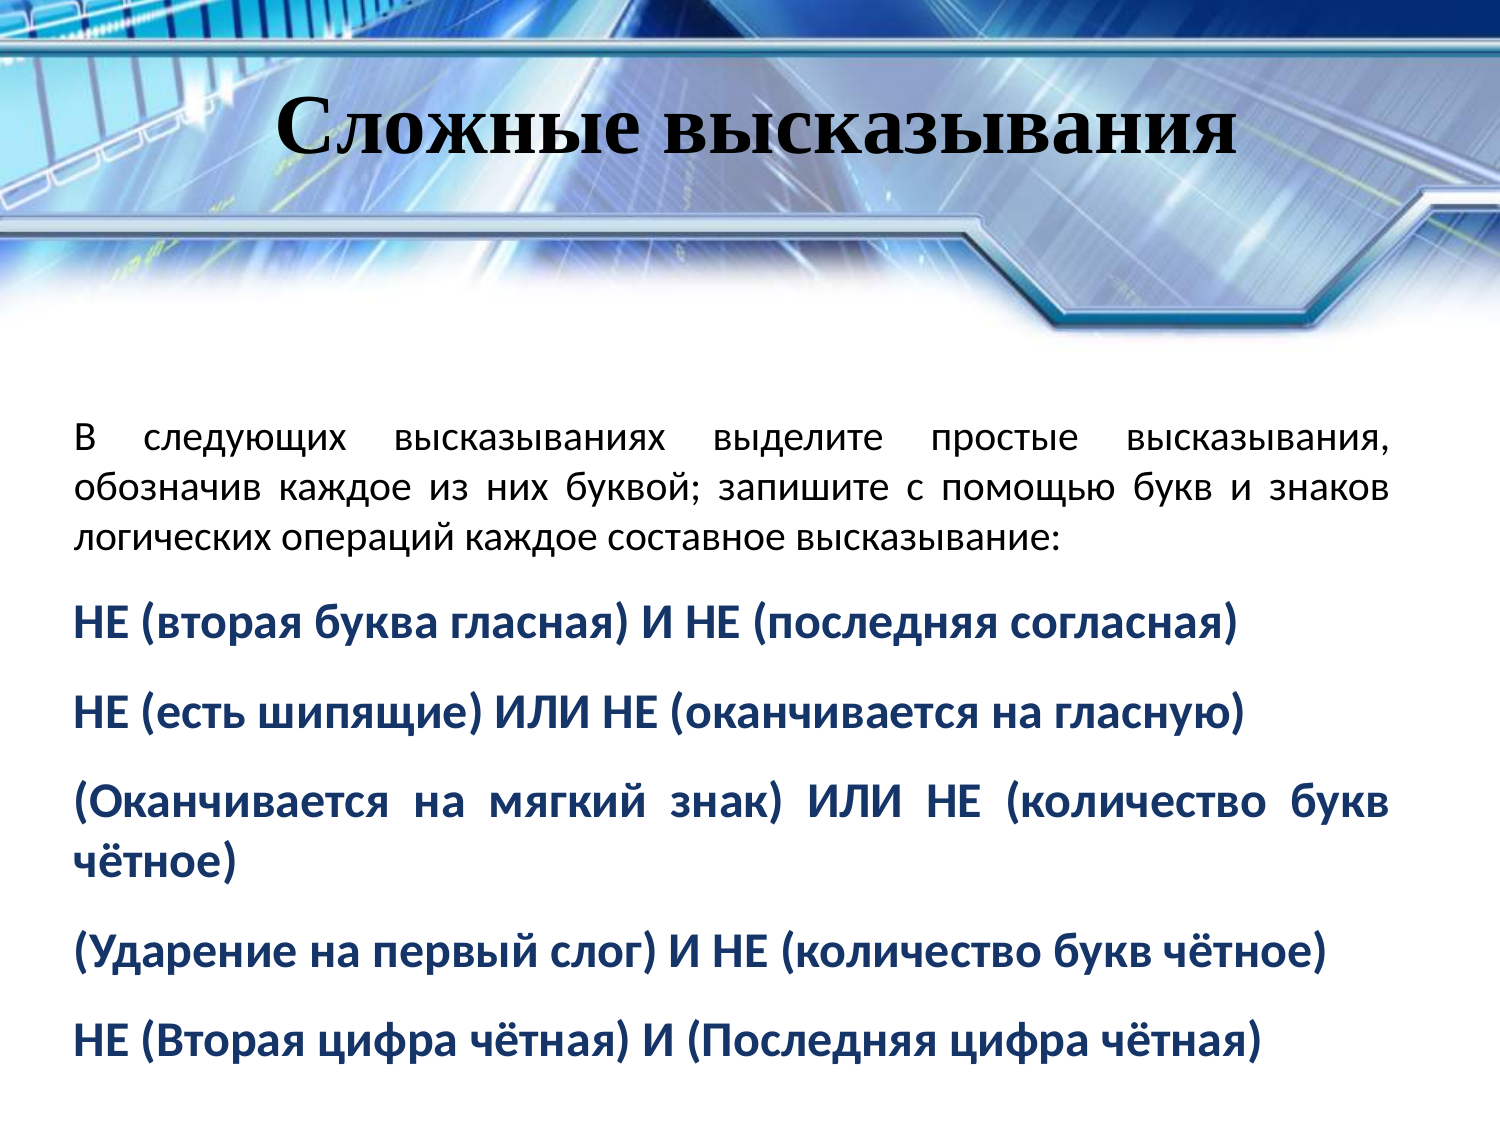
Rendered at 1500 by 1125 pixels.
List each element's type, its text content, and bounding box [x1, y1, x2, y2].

text_box В следующих высказываниях выделите простые высказывания, обозначив каждое из них буквой; запишите с помощью букв и знаков логических операций каждое составное высказывание: НЕ (вторая буква гласная) И НЕ (последняя согласная) НЕ (есть шипящие) ИЛИ НЕ (оканчивается на гласную) (Оканчивается на мягкий знак) ИЛИ НЕ (количество букв чётное) (Ударение на первый слог) И НЕ (количество букв чётное) НЕ (Вторая цифра чётная) И (Последняя цифра чётная) [59, 401, 1406, 1075]
picture [0, 0, 1500, 1125]
text_box Сложные высказывания [88, 60, 1425, 179]
